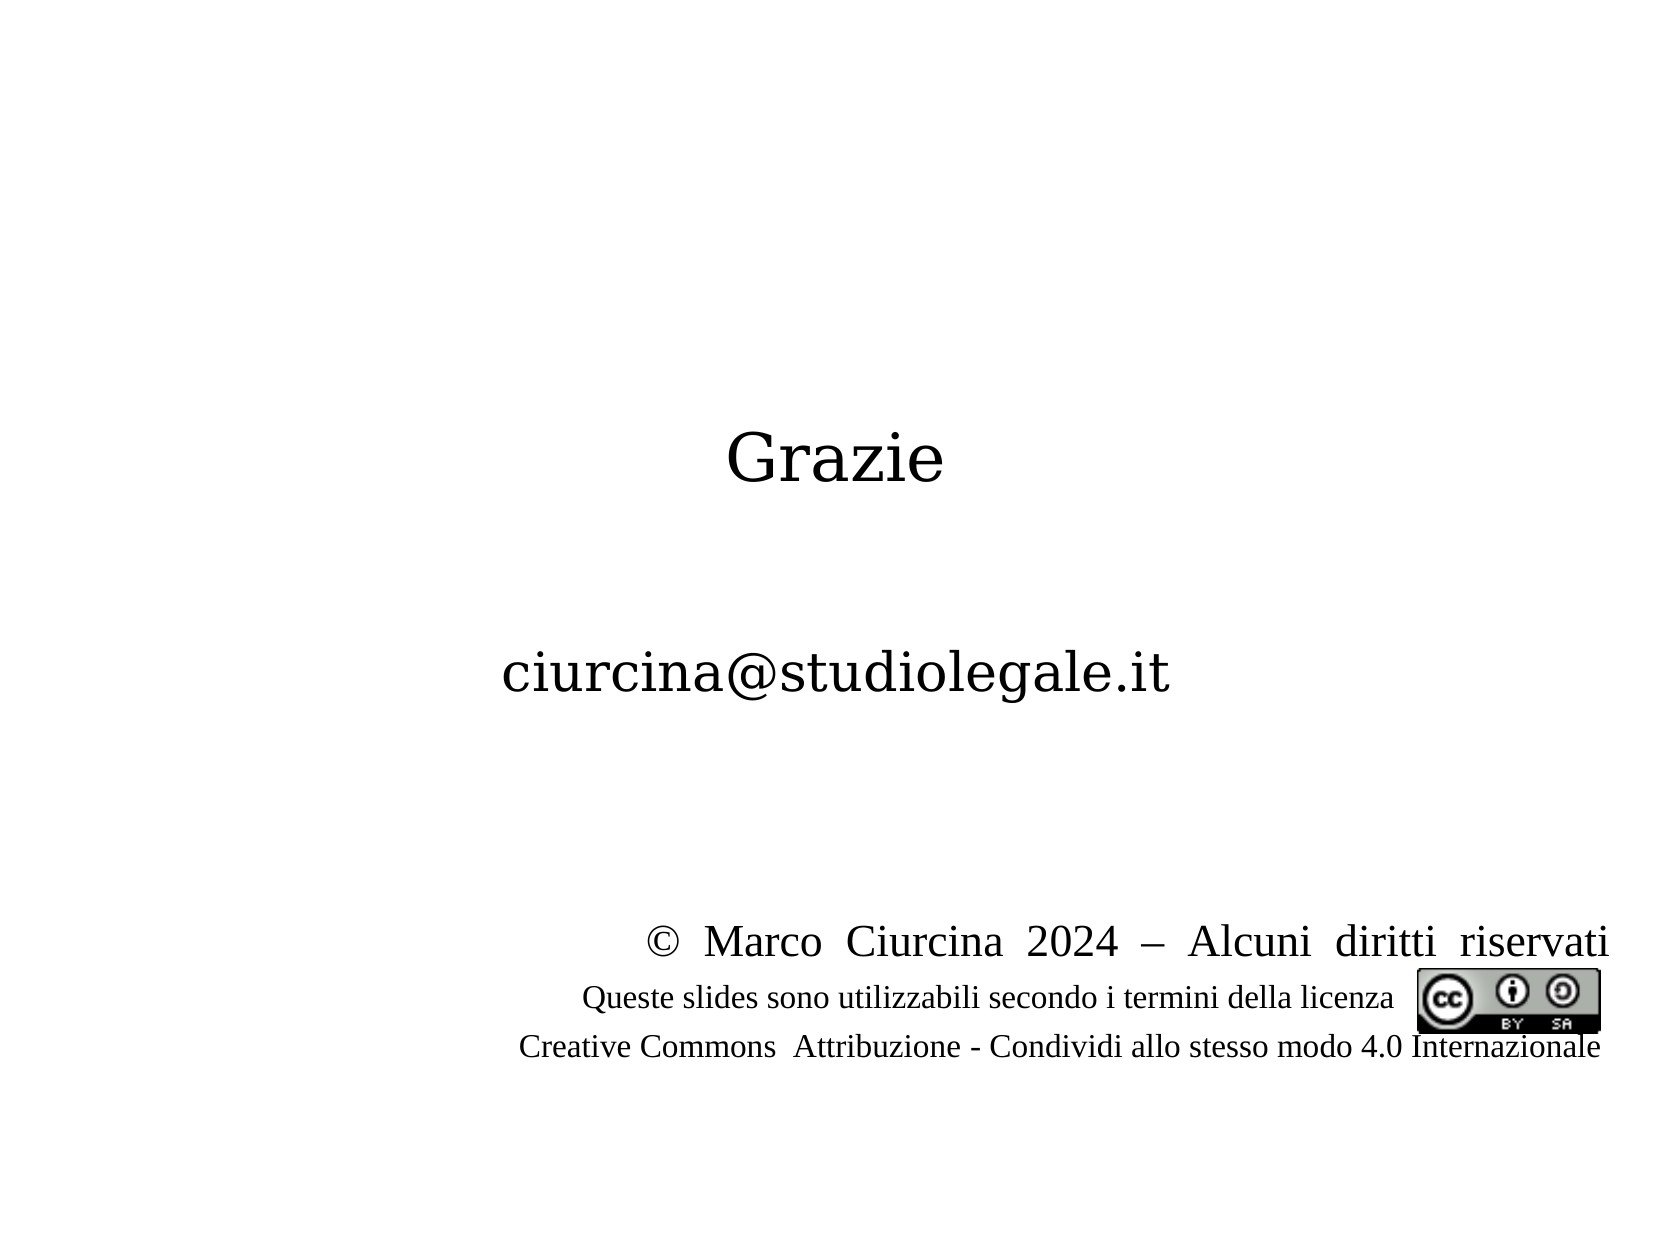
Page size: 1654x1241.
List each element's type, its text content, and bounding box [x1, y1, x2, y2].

picture [1417, 968, 1601, 1034]
list Grazie ciurcina@studiolegale.it © Marco Ciurcina 2024 – Alcuni diritti riservati Queste slides sono utilizzabili secondo i termini della licenza Creative Commons Attribuzione­ - Condividi allo stesso modo 4.0 Internazionale [44, 118, 1611, 1214]
